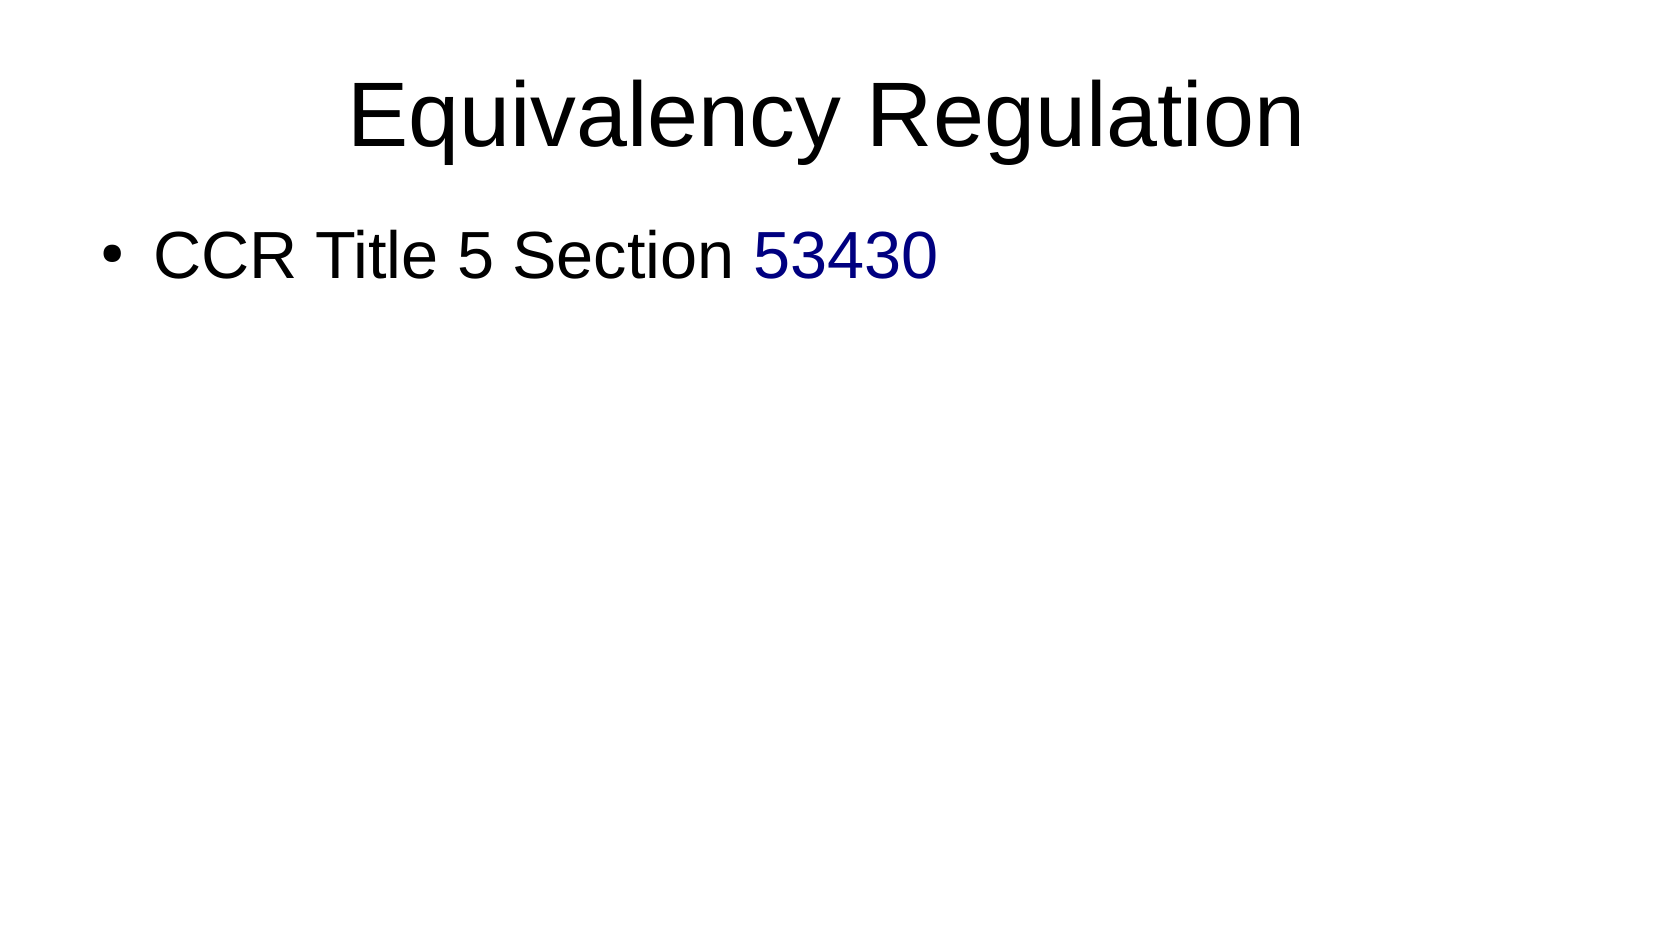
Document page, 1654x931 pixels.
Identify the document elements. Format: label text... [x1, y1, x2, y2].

title Equivalency Regulation [82, 37, 1571, 193]
list CCR Title 5 Section 53430 [82, 217, 1571, 758]
